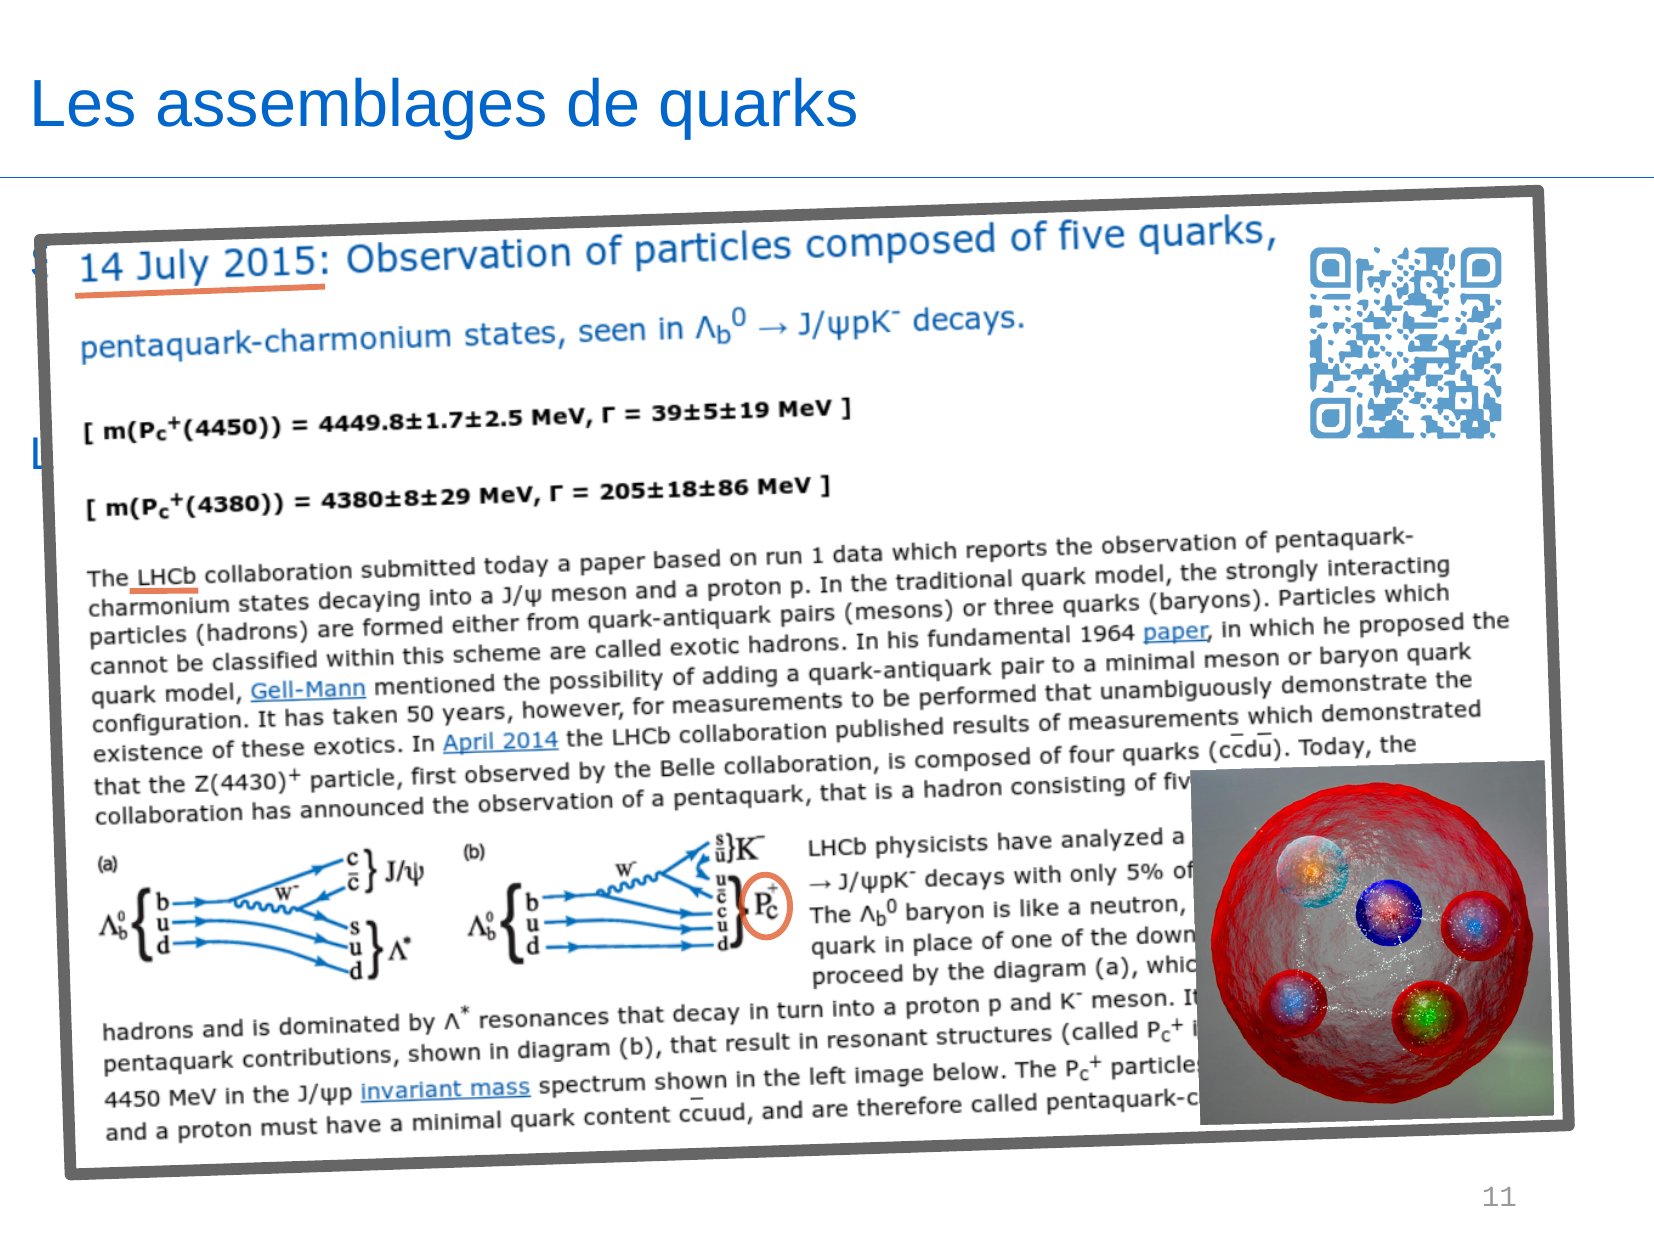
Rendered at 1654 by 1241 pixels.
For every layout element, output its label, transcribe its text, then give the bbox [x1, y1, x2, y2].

list Seuls les objets blancs peuvent circuler librement rvb=rvb=BLANC : 3 couleurs ou 3 anti-couleurs → 3 quarks rr=vv=bb=BLANC : 1 couleur et son anti-couleur → quark + anti-quark Les quarks s'assemblent pour former des objets BLANC : les hadrons différents types de hadrons : les baryons contiennent 3 quarks; ex : proton, neutron, ... les mésons contiennent 1 quarks et 1 anti-quark; ex : pion (π), Kaon (K),... il existe également des états à 4 ou 5 quarks ! [29, 236, 1625, 1188]
picture [46, 196, 1563, 1169]
title Les assemblages de quarks [29, 29, 1625, 178]
